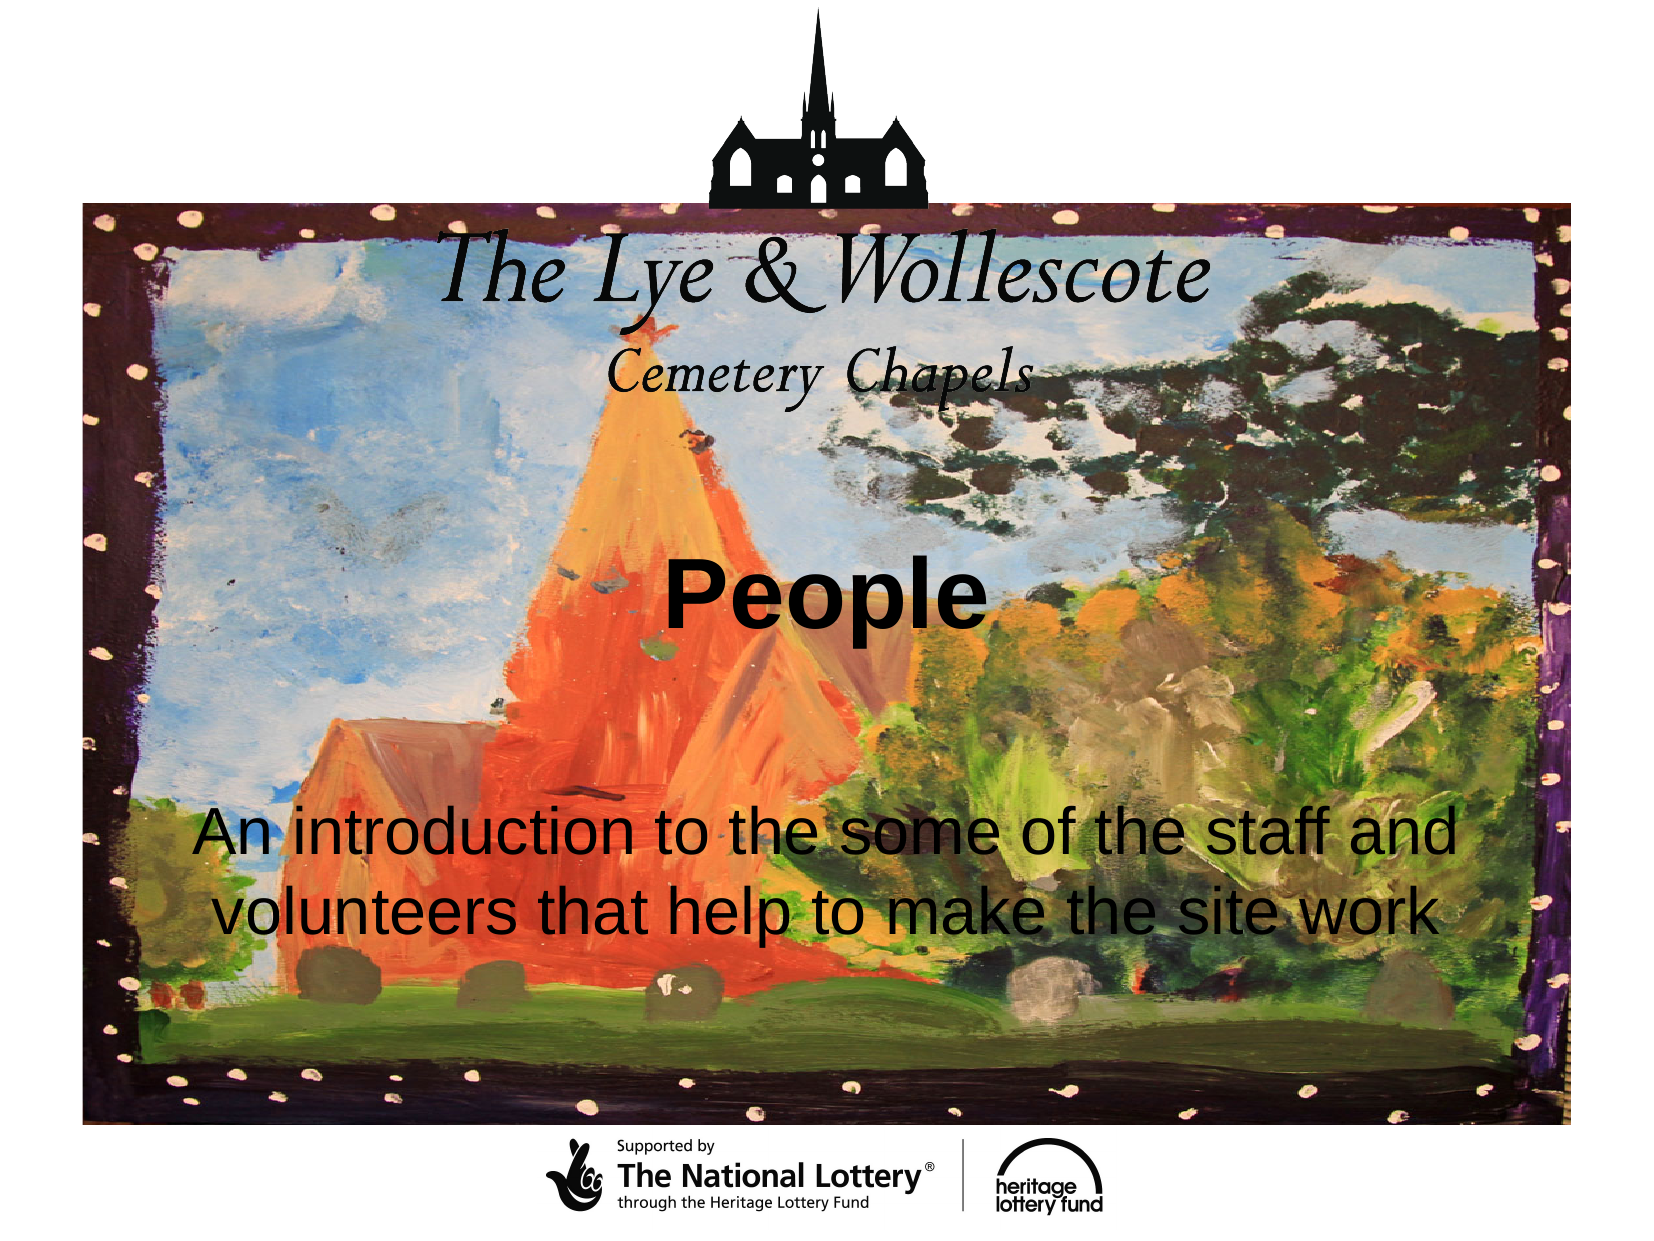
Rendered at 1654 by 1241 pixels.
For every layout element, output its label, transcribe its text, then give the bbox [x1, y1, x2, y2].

picture [437, 7, 1210, 412]
picture [537, 1125, 1117, 1230]
subtitle People An introduction to the some of the staff and volunteers that help to make the site work [82, 203, 1571, 1125]
